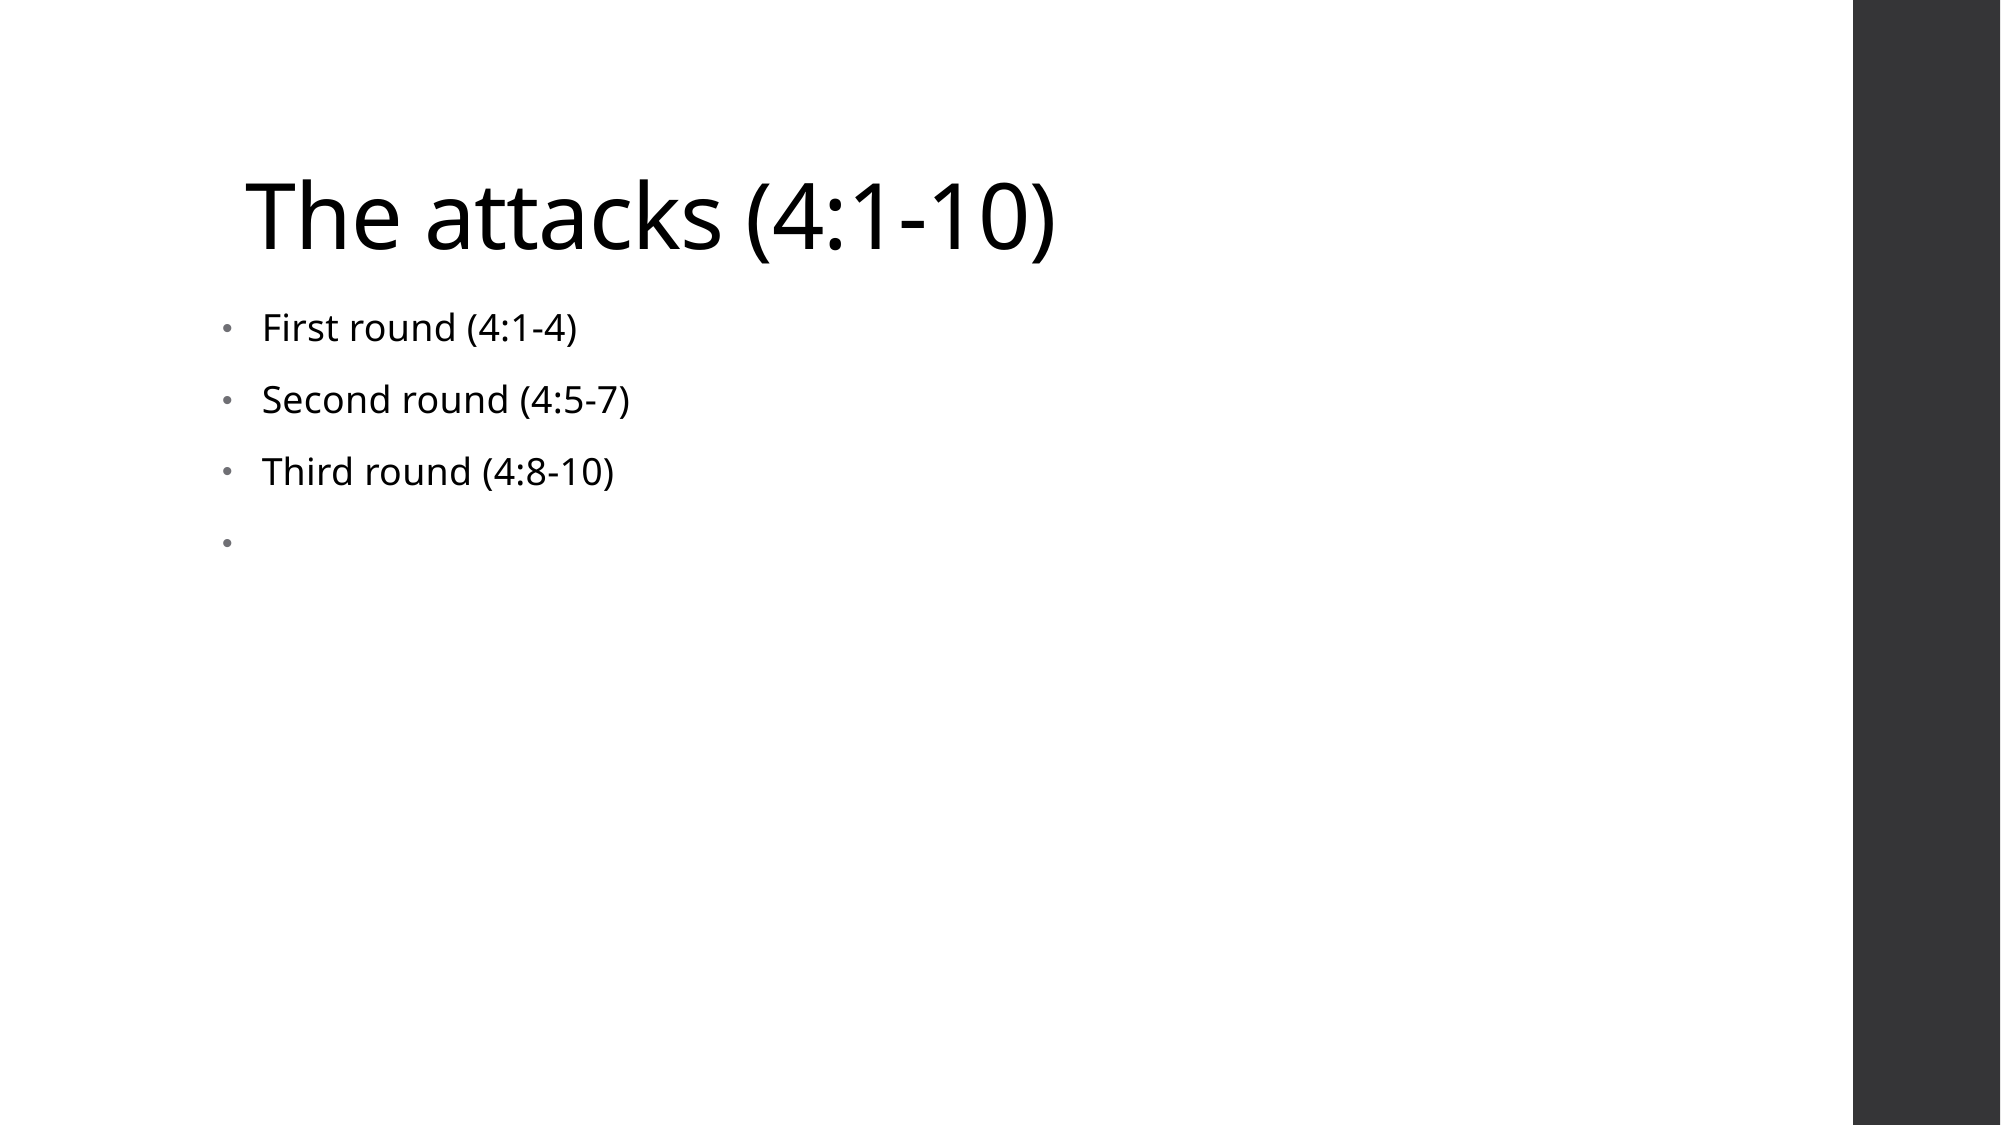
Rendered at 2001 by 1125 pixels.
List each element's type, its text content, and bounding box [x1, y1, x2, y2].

list First round (4:1-4) Second round (4:5-7) Third round (4:8-10) [206, 299, 1617, 1014]
title The attacks (4:1-10) [206, 60, 1797, 278]
